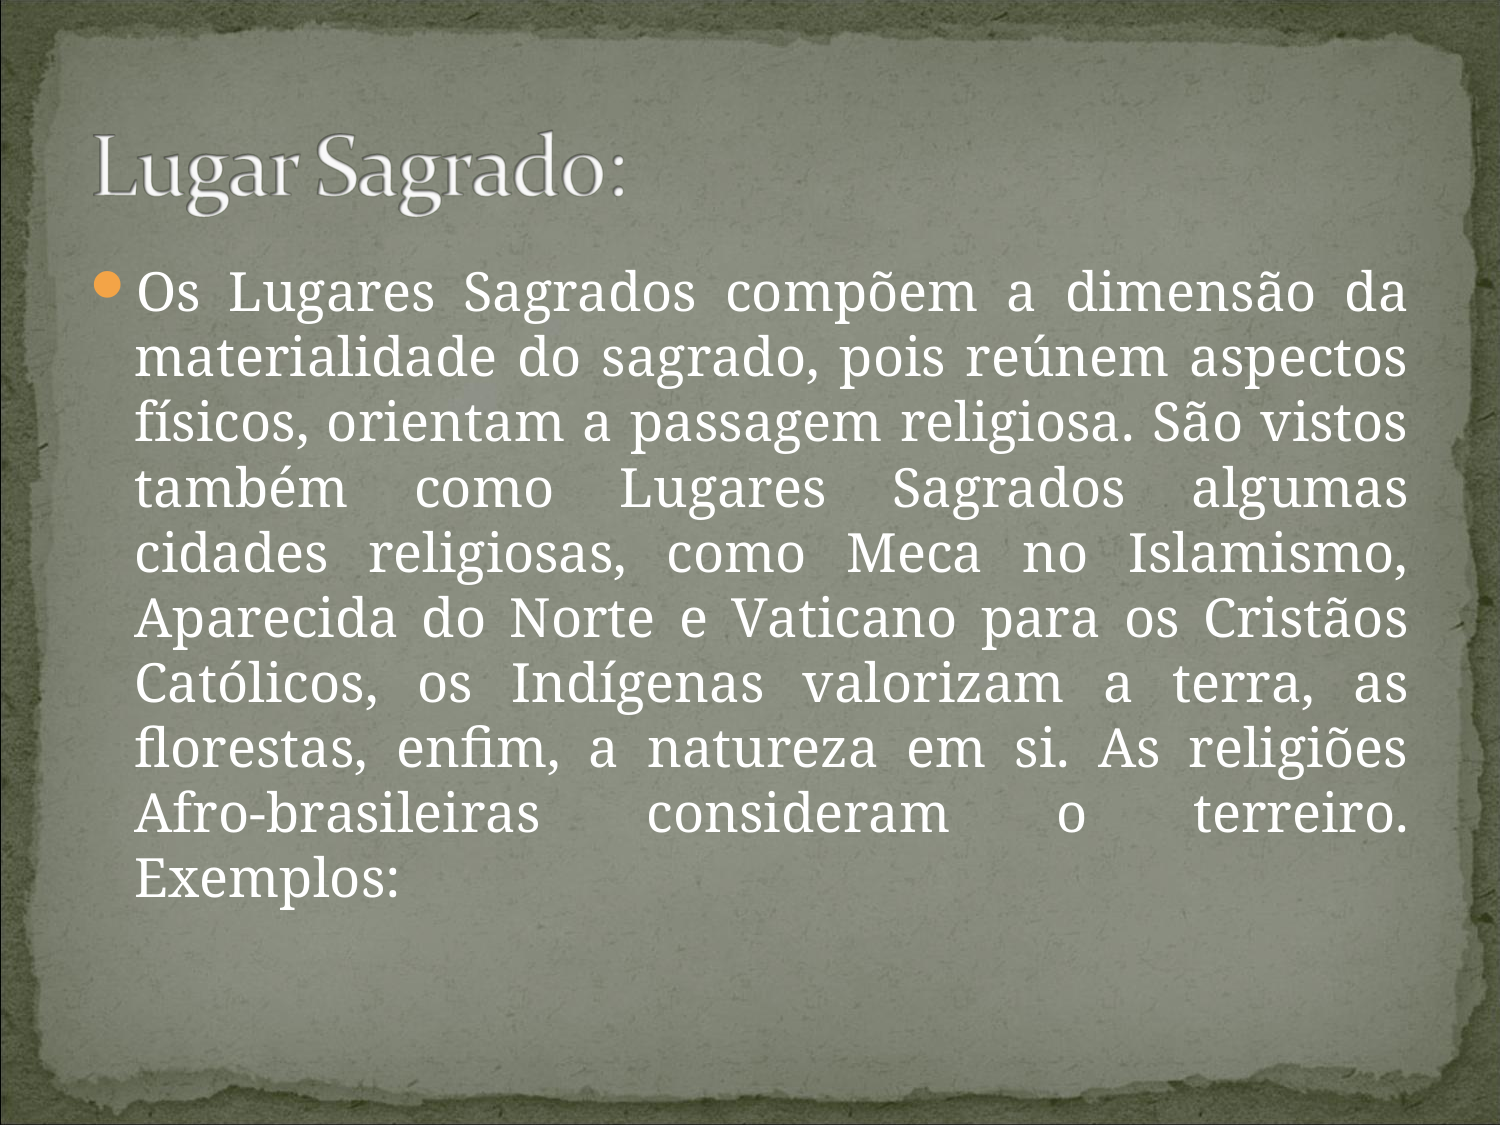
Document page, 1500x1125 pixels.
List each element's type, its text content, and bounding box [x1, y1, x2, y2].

list Os Lugares Sagrados compõem a dimensão da materialidade do sagrado, pois reúnem aspectos físicos, orientam a passagem religiosa. São vistos também como Lugares Sagrados algumas cidades religiosas, como Meca no Islamismo, Aparecida do Norte e Vaticano para os Cristãos Católicos, os Indígenas valorizam a terra, as florestas, enfim, a natureza em si. As religiões Afro-brasileiras consideram o terreiro. Exemplos: [75, 249, 1426, 1000]
picture [0, 0, 1500, 1125]
text_box [35, 23, 1427, 227]
